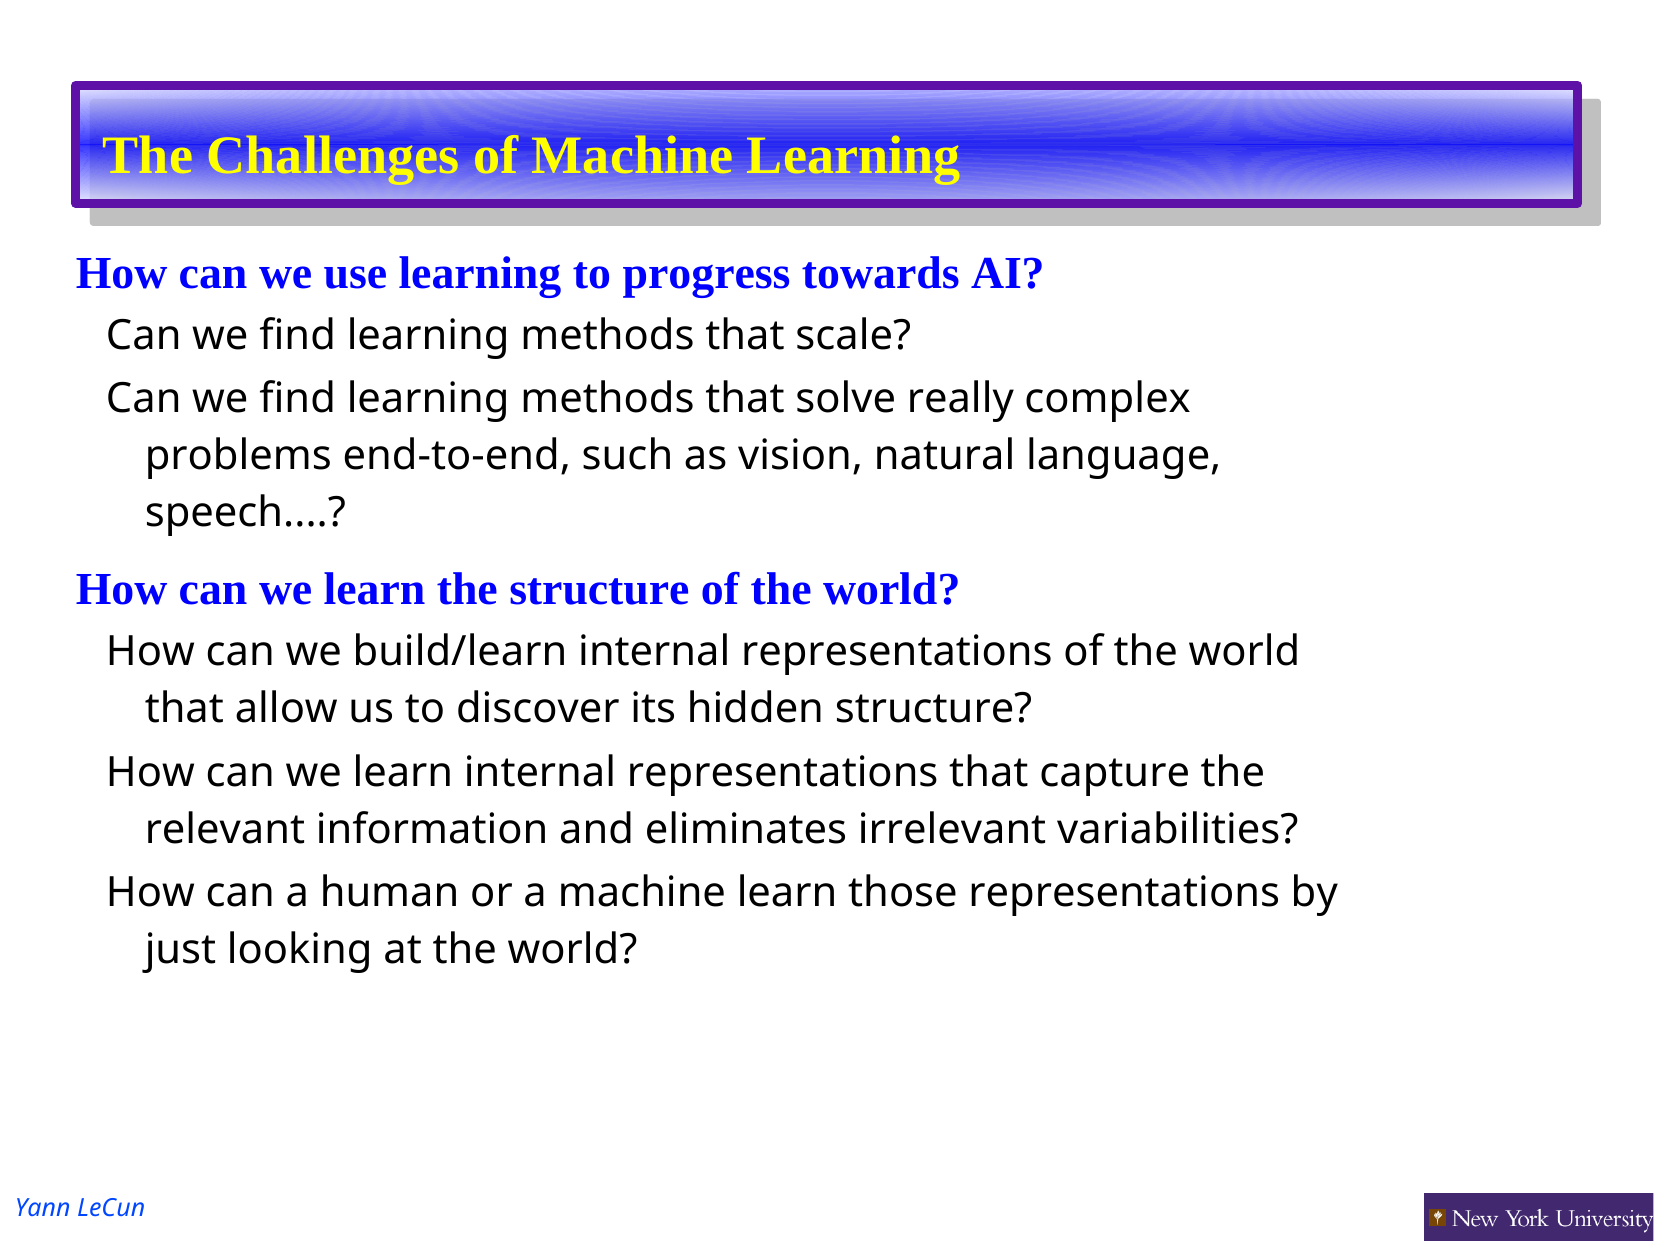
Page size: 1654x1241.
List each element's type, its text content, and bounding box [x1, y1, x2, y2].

list How can we use learning to progress towards AI? Can we find learning methods that scale? Can we find learning methods that solve really complex problems end-to-end, such as vision, natural language, speech....? How can we learn the structure of the world? How can we build/learn internal representations of the world that allow us to discover its hidden structure? How can we learn internal representations that capture the relevant information and eliminates irrelevant variabilities? How can a human or a machine learn those representations by just looking at the world? [75, 247, 1349, 1145]
picture [1424, 1193, 1654, 1241]
title The Challenges of Machine Learning [75, 85, 1578, 204]
